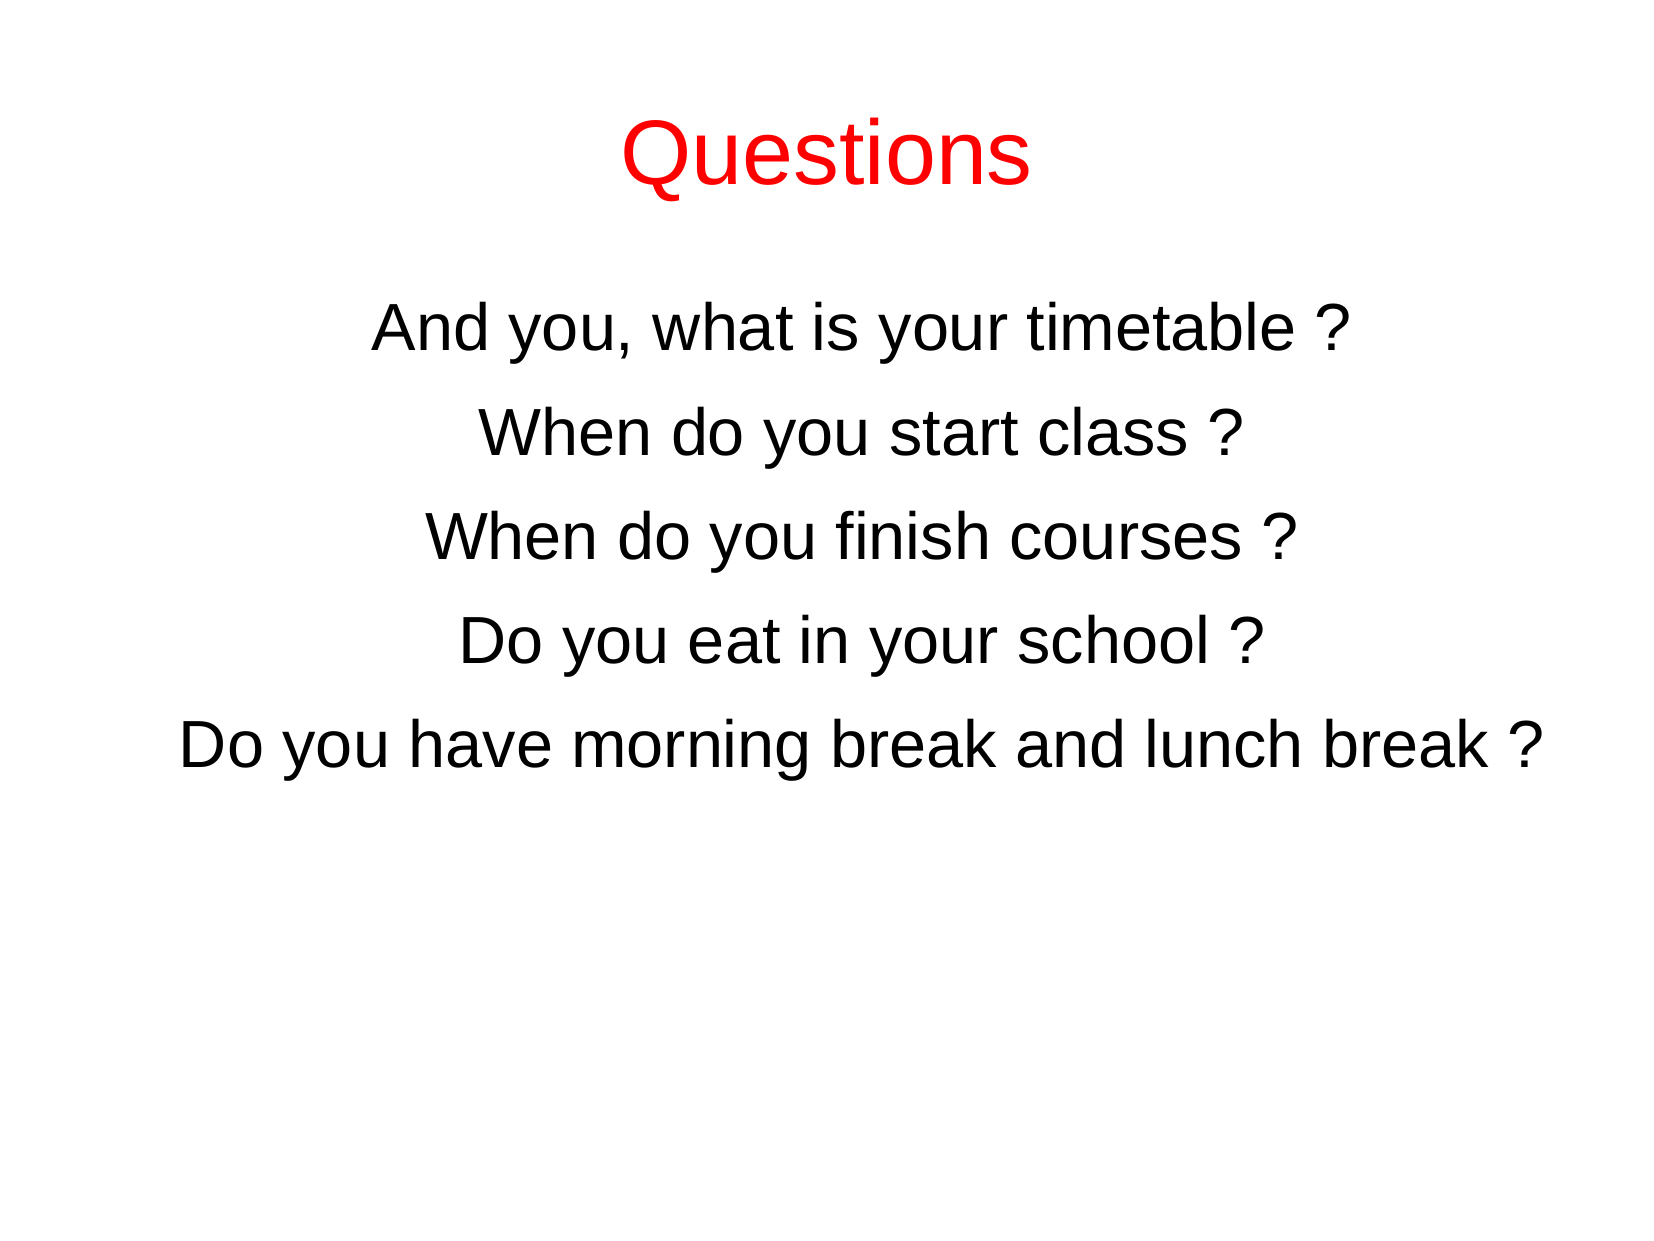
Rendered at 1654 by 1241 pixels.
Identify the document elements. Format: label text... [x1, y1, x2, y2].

list And you, what is your timetable ? When do you start class ? When do you finish courses ? Do you eat in your school ? Do you have morning break and lunch break ? [82, 290, 1571, 1109]
title Questions [82, 49, 1571, 257]
